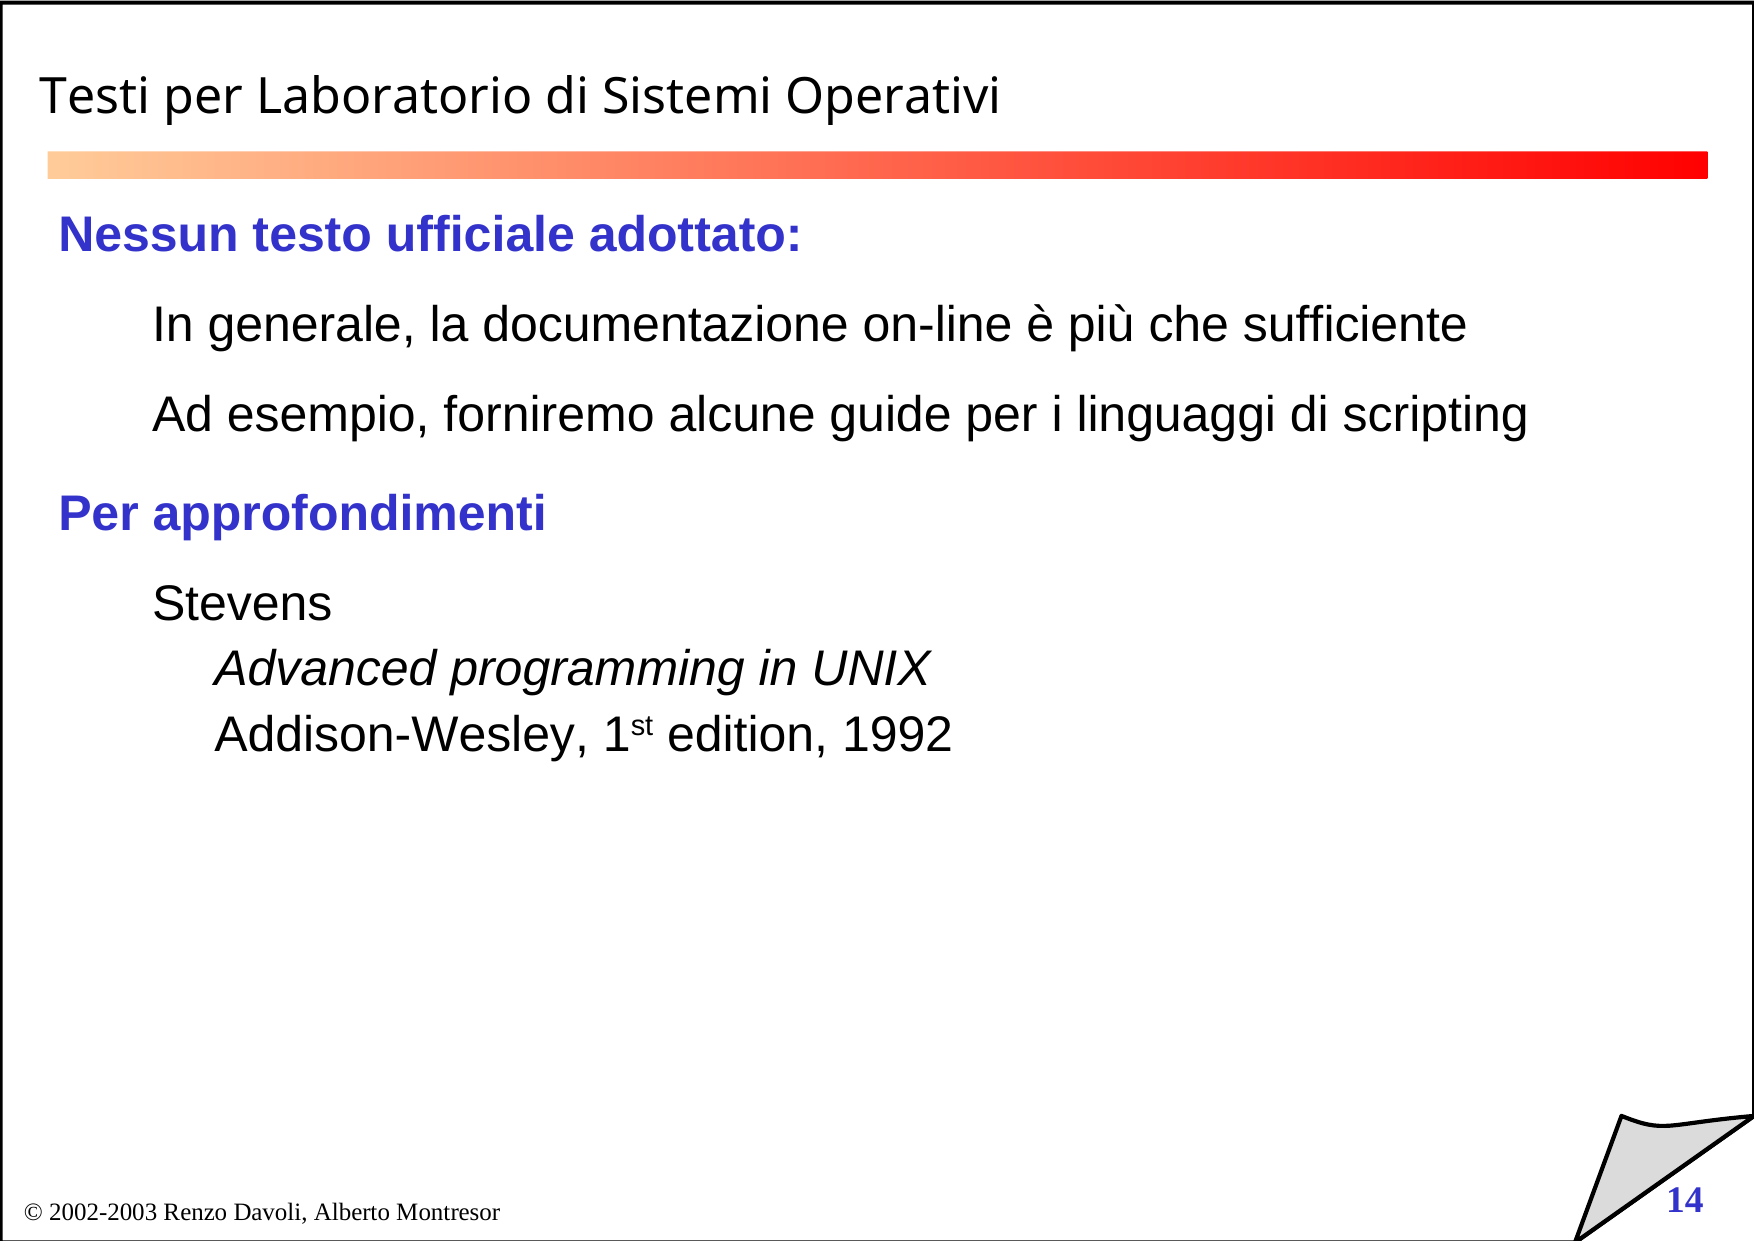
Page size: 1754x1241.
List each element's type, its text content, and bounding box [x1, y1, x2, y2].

list Nessun testo ufficiale adottato: In generale, la documentazione on-line è più che sufficiente Ad esempio, forniremo alcune guide per i linguaggi di scripting Per approfondimenti Stevens Advanced programming in UNIX Addison-Wesley, 1st edition, 1992 [58, 206, 1696, 1165]
title Testi per Laboratorio di Sistemi Operativi [40, 48, 1714, 144]
